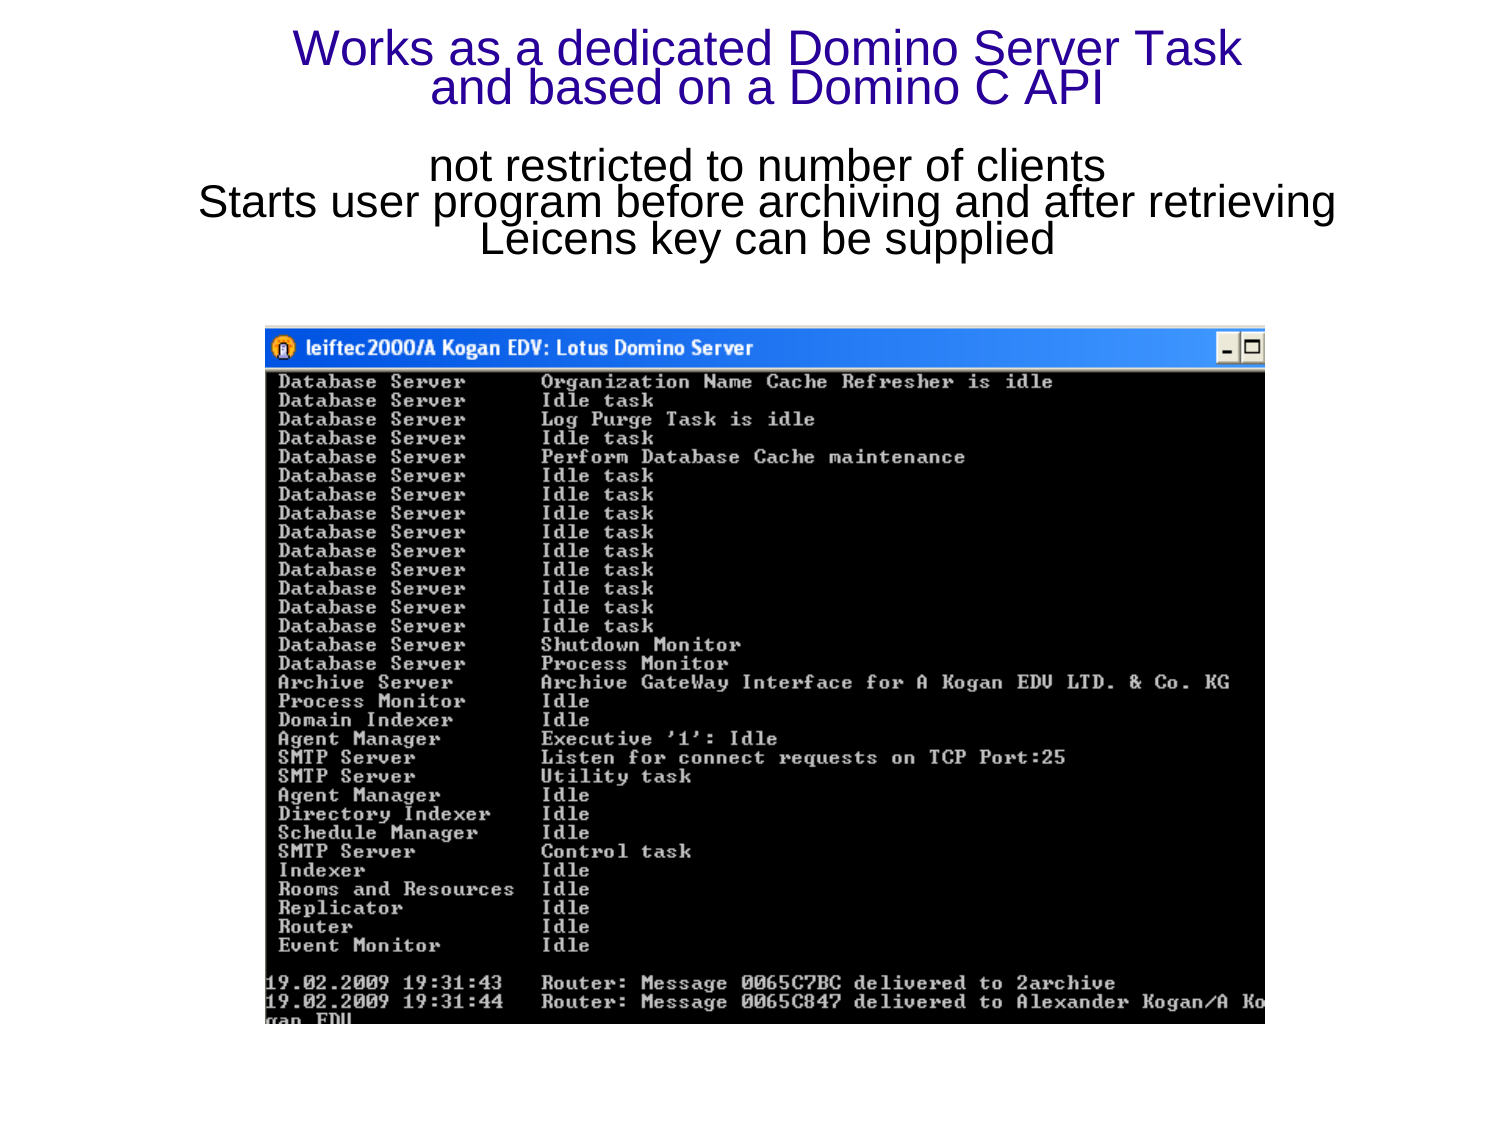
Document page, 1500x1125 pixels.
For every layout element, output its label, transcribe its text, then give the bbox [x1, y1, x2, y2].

picture [265, 324, 1265, 1024]
title Works as a dedicated Domino Server Task and based on a Domino C API not restricted to number of clients Starts user program before archiving and after retrieving Leicens key can be supplied [177, 25, 1359, 270]
